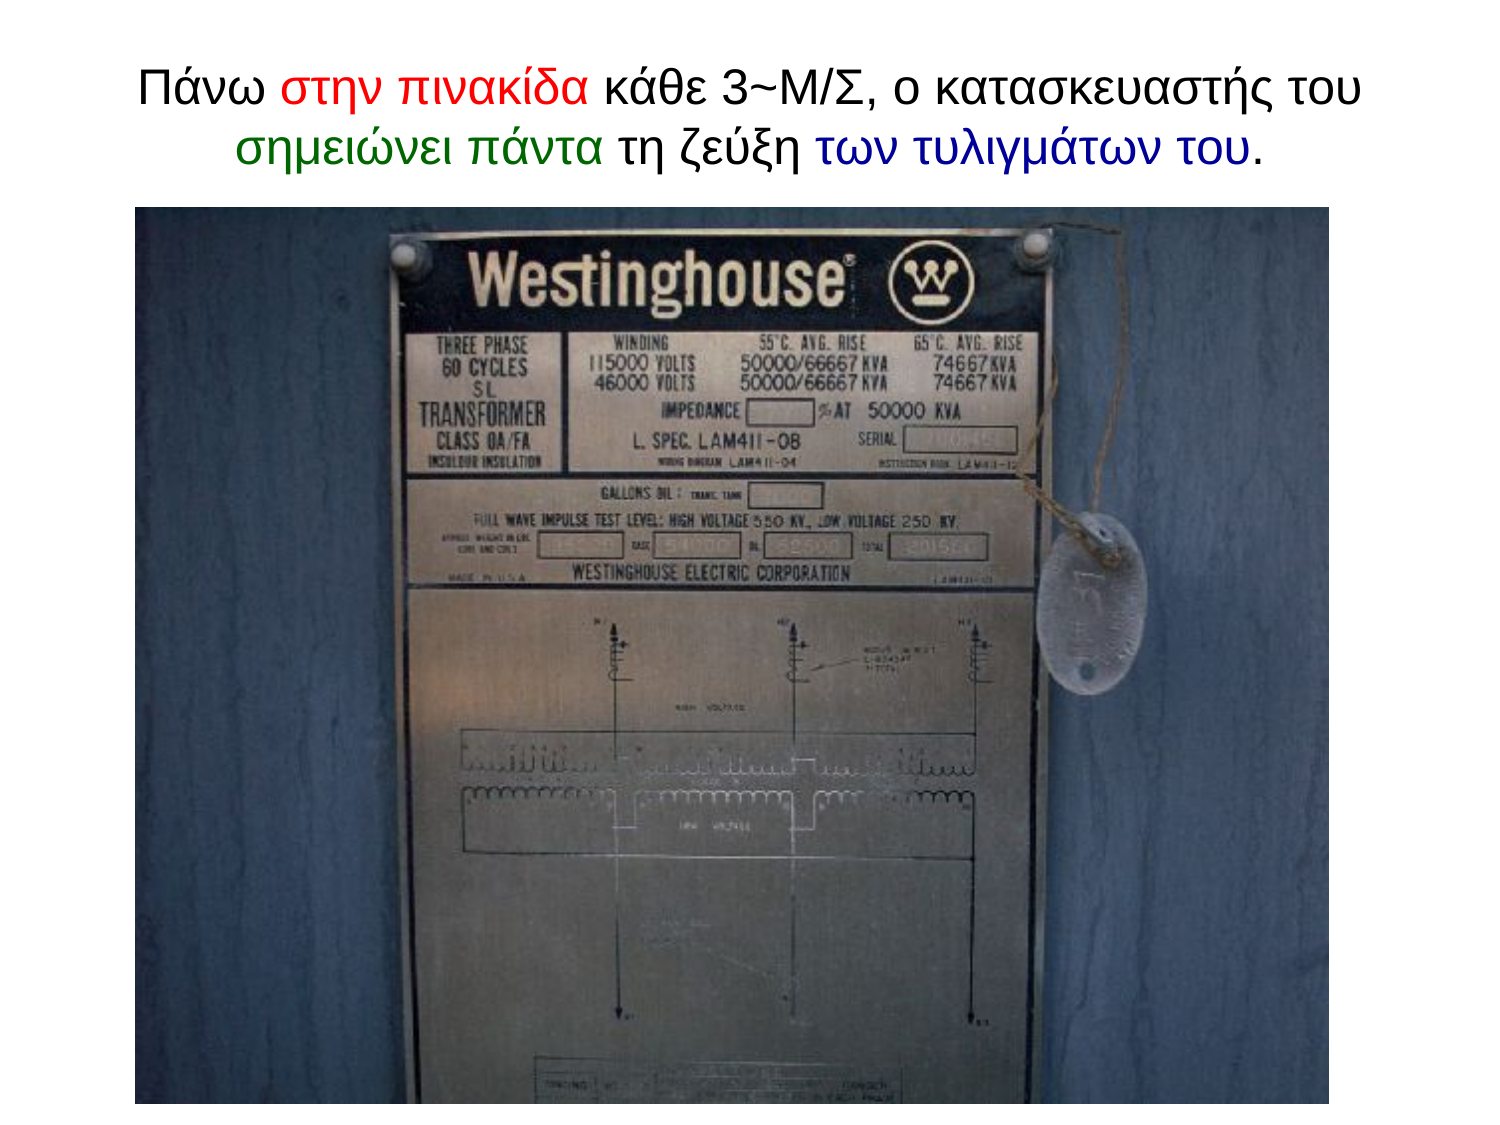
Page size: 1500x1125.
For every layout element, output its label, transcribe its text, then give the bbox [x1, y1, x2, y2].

picture [135, 207, 1329, 1104]
title Πάνω στην πινακίδα κάθε 3~Μ/Σ, ο κατασκευαστής του σημειώνει πάντα τη ζεύξη των τυλιγμάτων του. [75, 45, 1426, 185]
